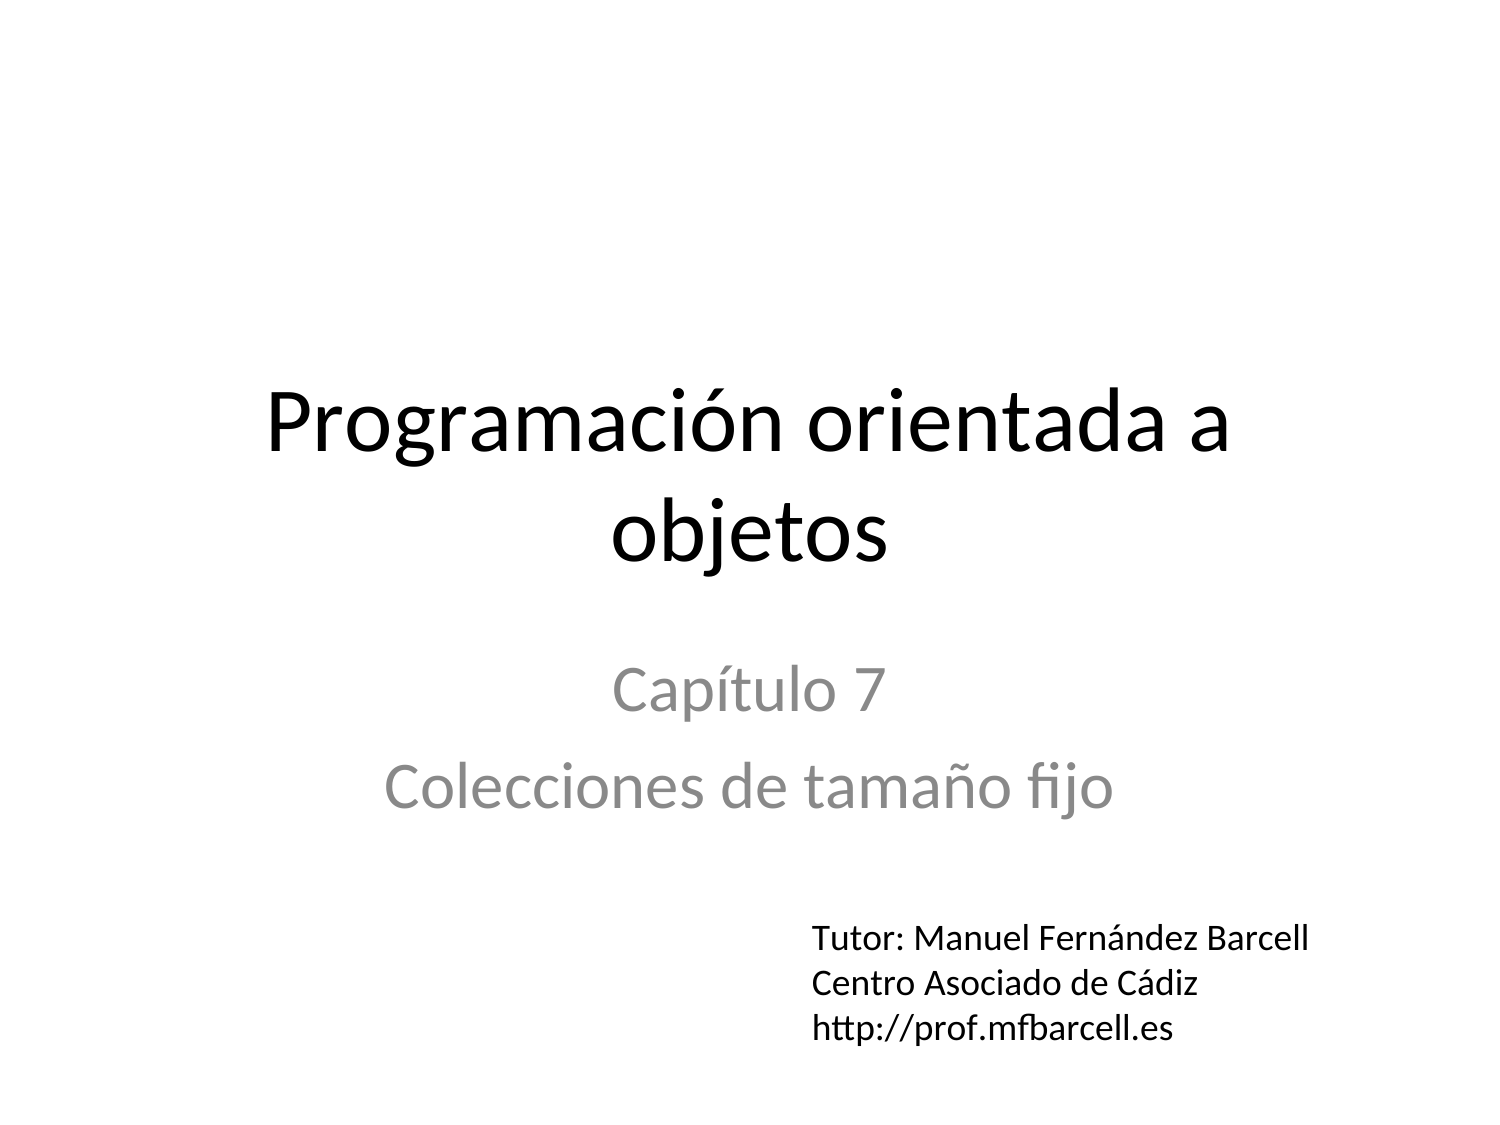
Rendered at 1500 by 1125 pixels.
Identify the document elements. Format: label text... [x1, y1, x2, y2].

title Programación orientada a objetos [112, 349, 1388, 591]
subtitle Capítulo 7 Colecciones de tamaño fijo [225, 637, 1276, 925]
text_box Tutor: Manuel Fernández Barcell Centro Asociado de Cádiz http://prof.mfbarcell.es [797, 904, 1353, 1056]
